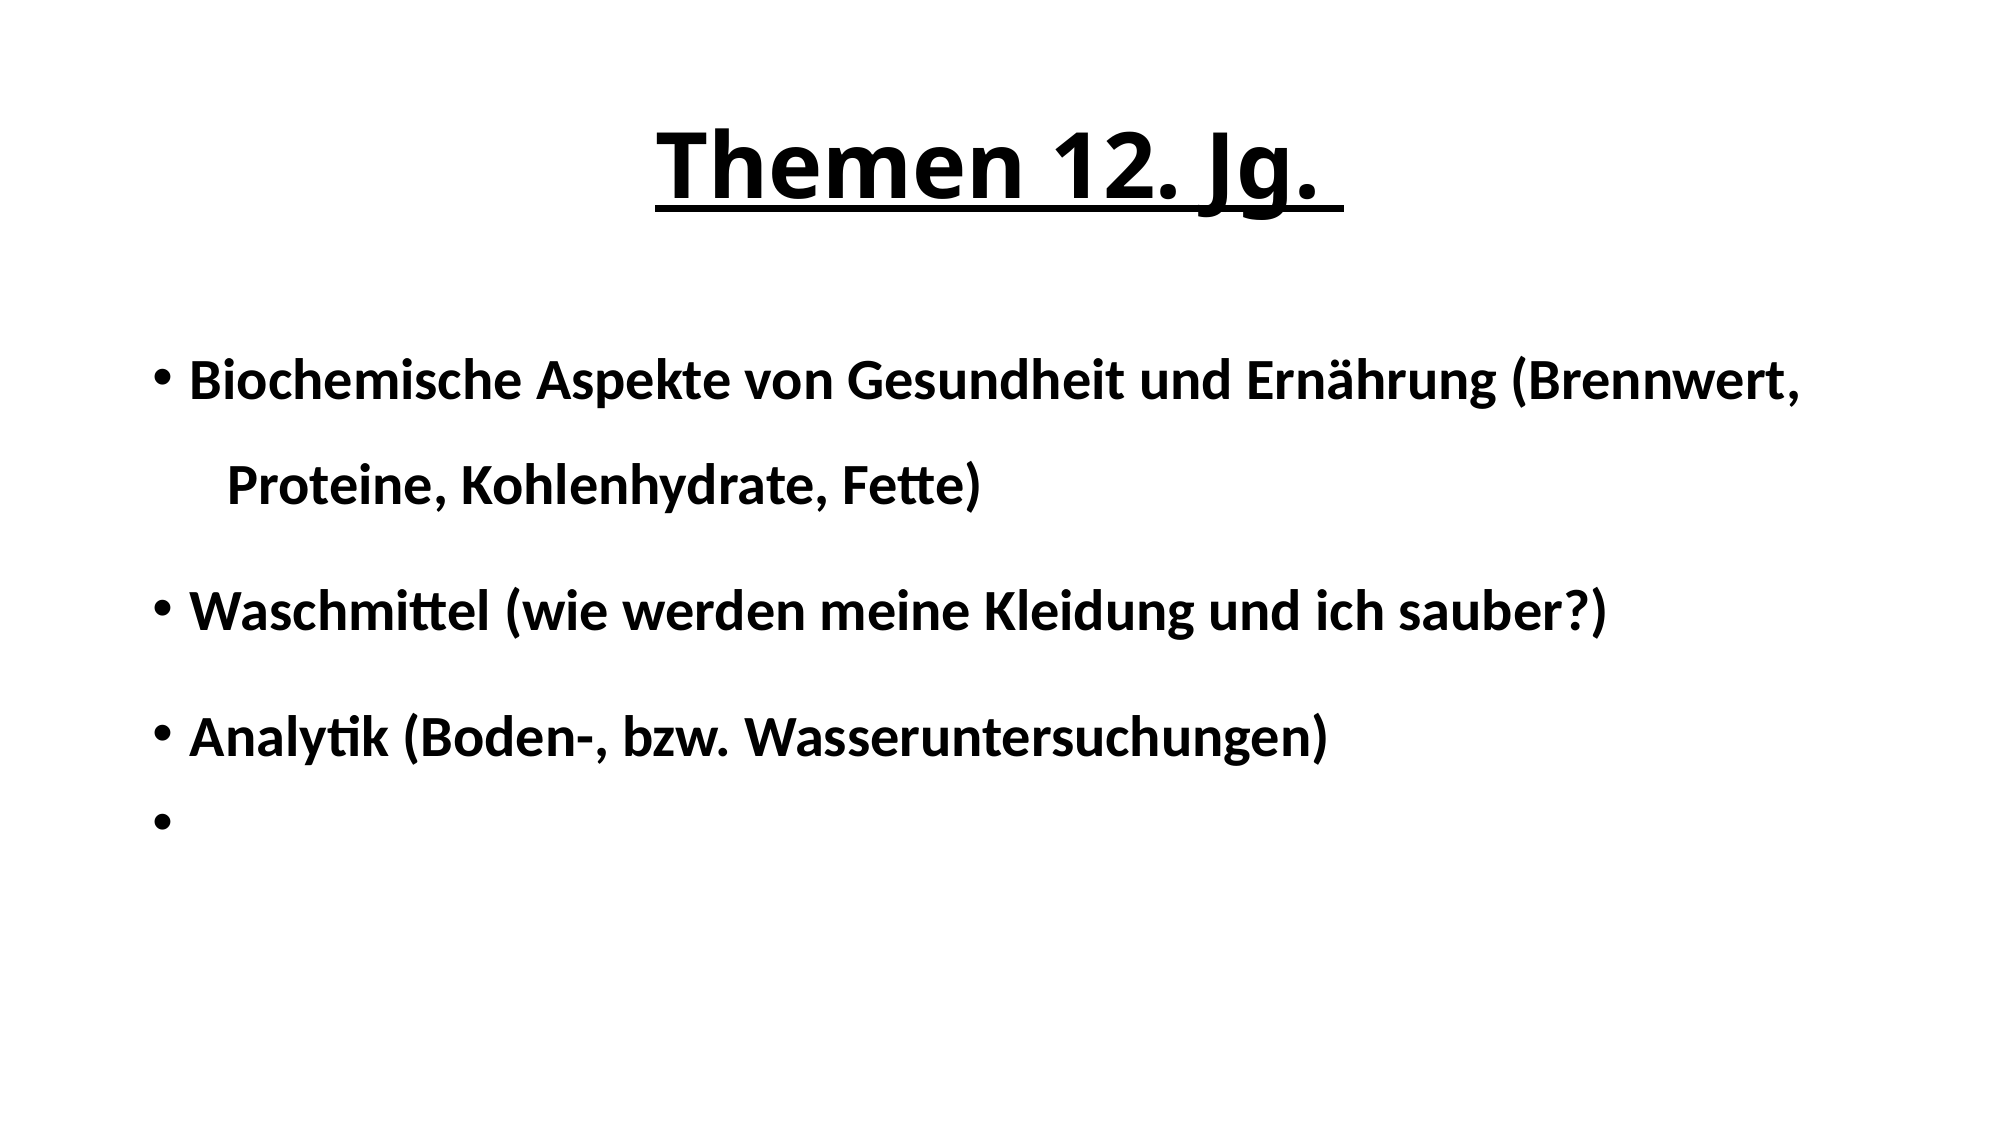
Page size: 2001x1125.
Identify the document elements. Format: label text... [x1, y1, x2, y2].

list Biochemische Aspekte von Gesundheit und Ernährung (Brennwert, Proteine, Kohlenhydrate, Fette) Waschmittel (wie werden meine Kleidung und ich sauber?) Analytik (Boden-, bzw. Wasseruntersuchungen) [137, 299, 1863, 1014]
title Themen 12. Jg. [137, 59, 1863, 278]
